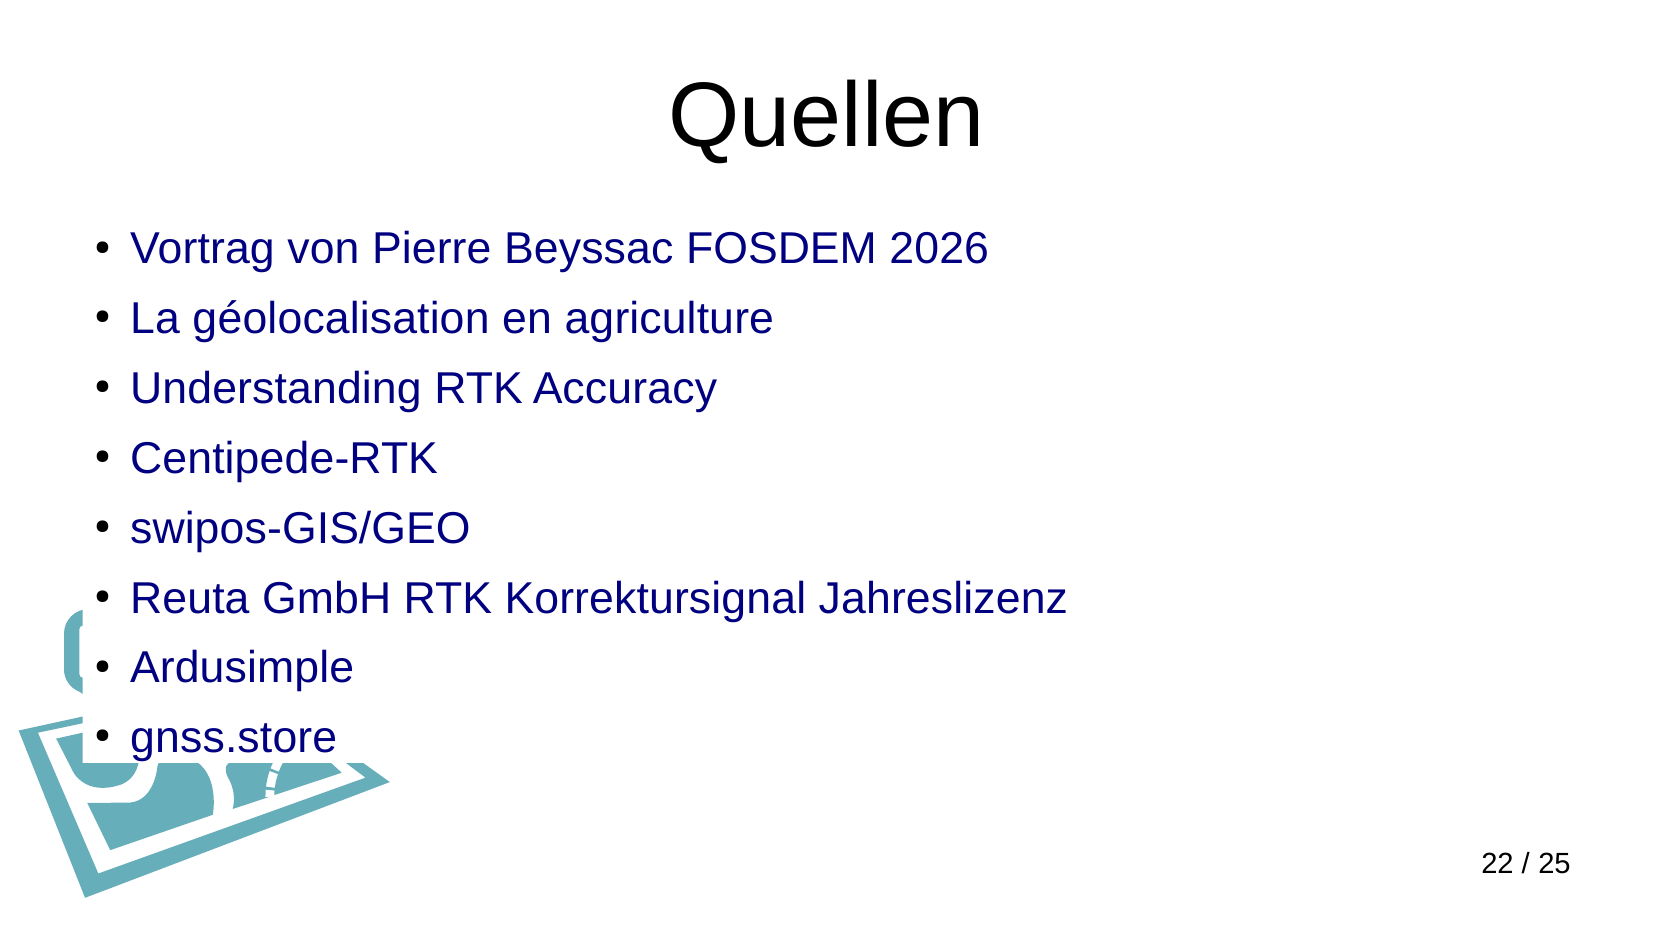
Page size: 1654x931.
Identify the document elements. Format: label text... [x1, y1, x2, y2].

list Vortrag von Pierre Beyssac FOSDEM 2026 La géolocalisation en agriculture Understanding RTK Accuracy Centipede-RTK swipos-GIS/GEO Reuta GmbH RTK Korrektursignal Jahreslizenz Ardusimple gnss.store [82, 223, 1571, 763]
title Quellen [82, 37, 1571, 193]
